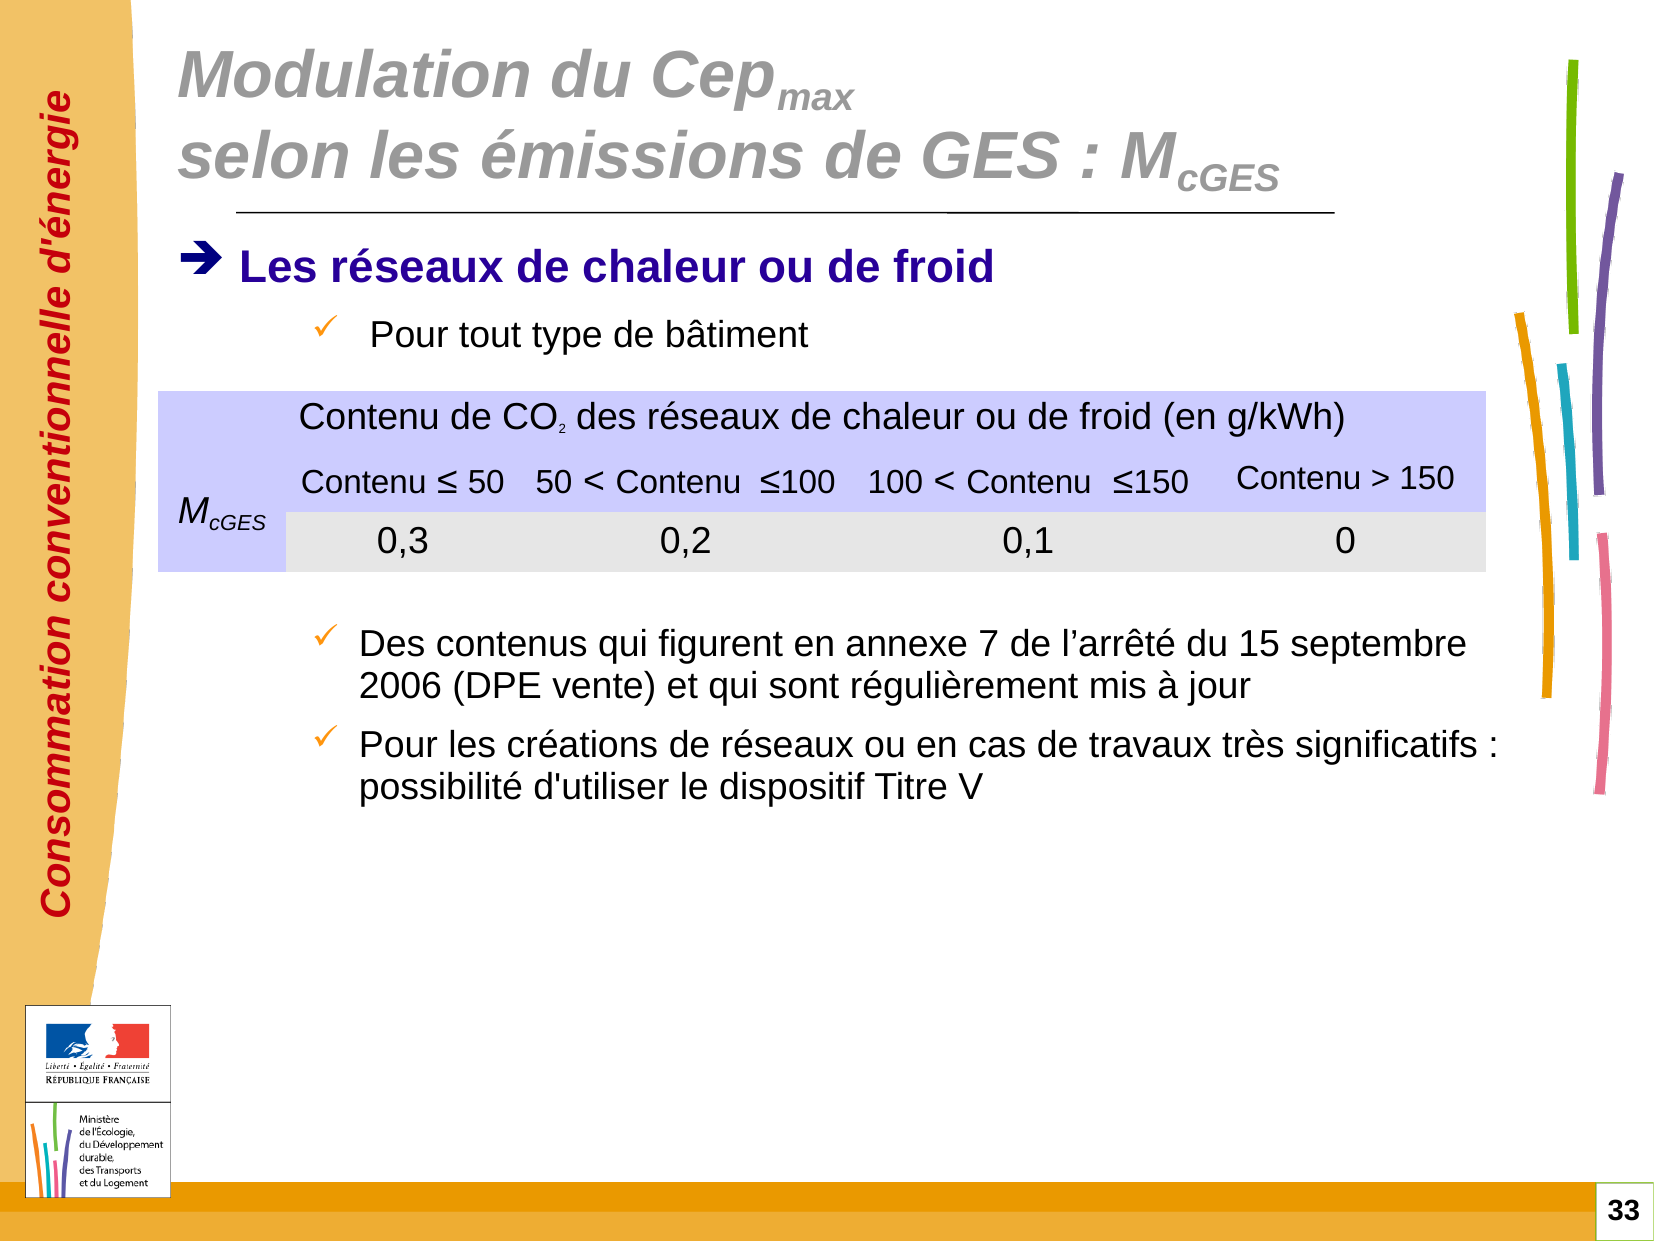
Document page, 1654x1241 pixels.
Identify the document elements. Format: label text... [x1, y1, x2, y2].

picture [0, 0, 1654, 1241]
table_cell Contenu ≤ 50 [286, 452, 520, 512]
list Les réseaux de chaleur ou de froid Pour tout type de bâtiment Des contenus qui figurent en annexe 7 de l’arrêté du 15 septembre 2006 (DPE vente) et qui sont régulièrement mis à jour Pour les créations de réseaux ou en cas de travaux très significatifs : possibilité d'utiliser le dispositif Titre V [177, 236, 1536, 1123]
table_cell 0,1 [852, 512, 1205, 572]
table_cell Contenu > 150 [1205, 452, 1486, 512]
table_cell 50 < Contenu ≤100 [520, 452, 852, 512]
table_header Contenu de CO2 des réseaux de chaleur ou de froid (en g/kWh) [158, 391, 1486, 452]
text_box Consommation conventionnelle d'énergie [11, 47, 101, 963]
table_cell 0,2 [520, 512, 852, 572]
table_cell McGES [158, 452, 286, 572]
table_cell 0,3 [286, 512, 520, 572]
title Modulation du Cepmax selon les émissions de GES : McGES [177, 29, 1536, 198]
table_cell 100 < Contenu ≤150 [852, 452, 1205, 512]
table_cell 0 [1205, 512, 1486, 572]
